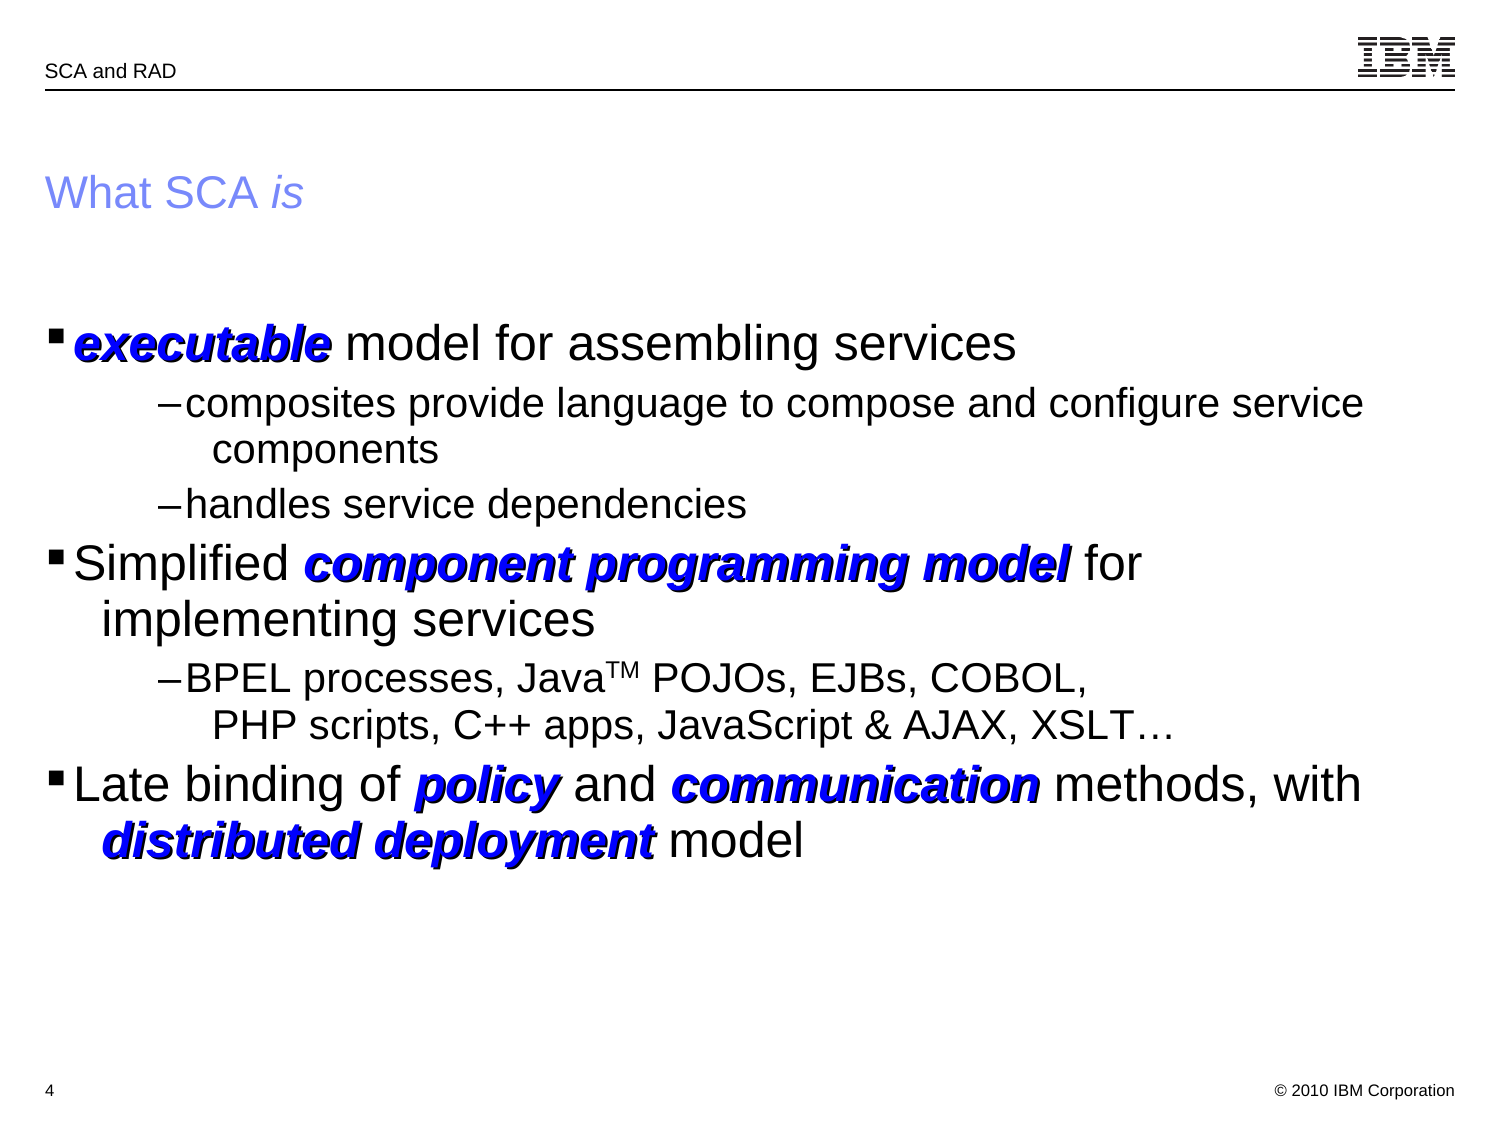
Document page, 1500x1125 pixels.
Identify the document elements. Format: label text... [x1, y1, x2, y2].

list executable model for assembling services composites provide language to compose and configure service components handles service dependencies Simplified component programming model for implementing services BPEL processes, JavaTM POJOs, EJBs, COBOL, PHP scripts, C++ apps, JavaScript & AJAX, XSLT… Late binding of policy and communication methods, with distributed deployment model [29, 307, 1455, 1044]
title What SCA is [29, 89, 1455, 301]
picture [1358, 37, 1455, 77]
